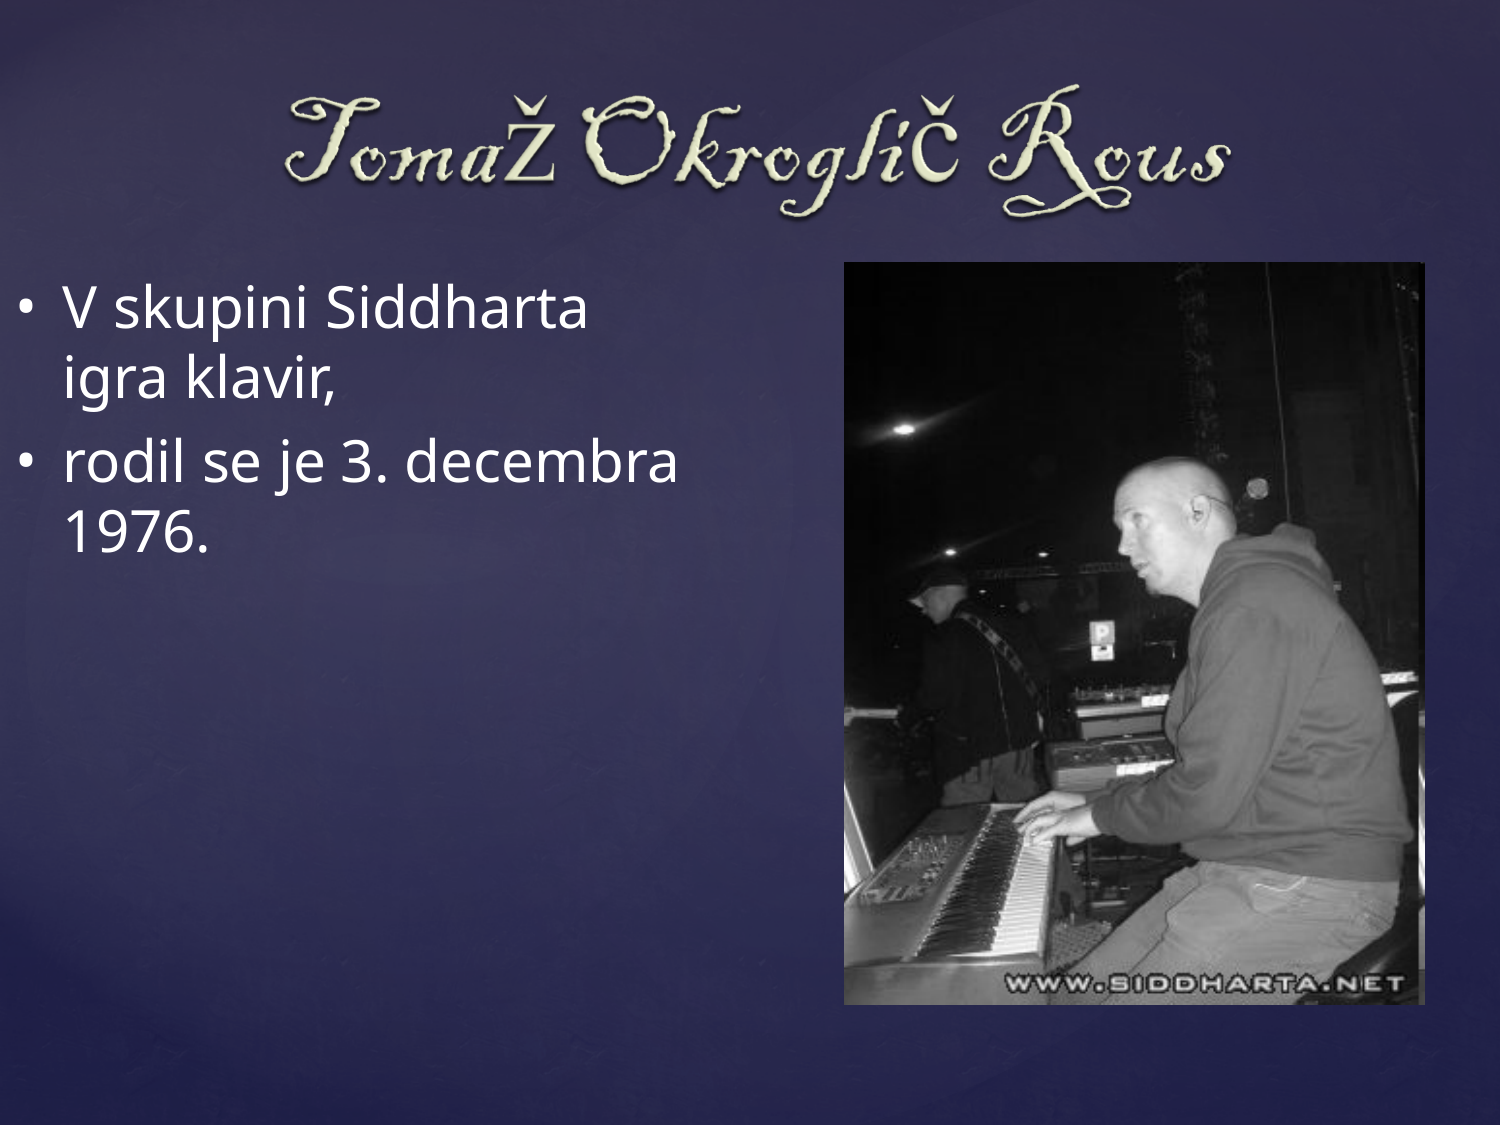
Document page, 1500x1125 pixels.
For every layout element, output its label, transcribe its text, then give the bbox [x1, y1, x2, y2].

picture [73, 17, 1426, 234]
picture [0, 262, 1500, 1125]
list V skupini Siddharta igra klavir, rodil se je 3. decembra 1976. [0, 262, 726, 916]
